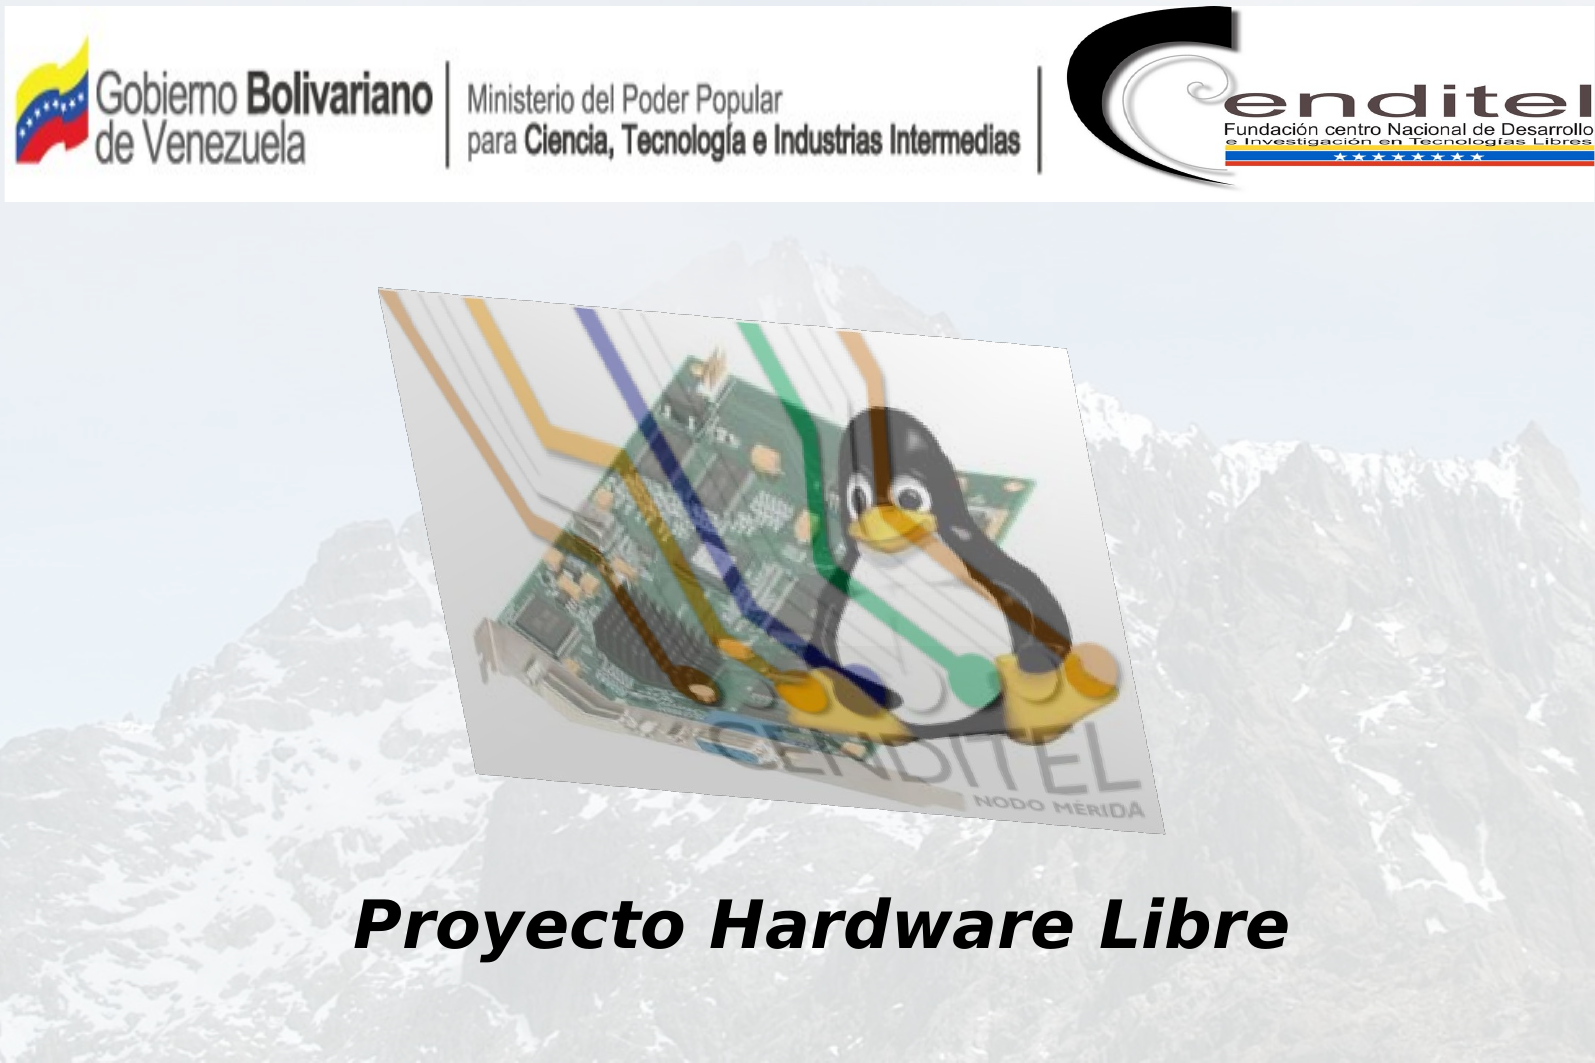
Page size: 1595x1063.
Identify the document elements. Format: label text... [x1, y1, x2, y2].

picture [379, 289, 1164, 834]
picture [4, 6, 1595, 202]
text_box Proyecto Hardware Libre [71, 878, 1574, 1063]
